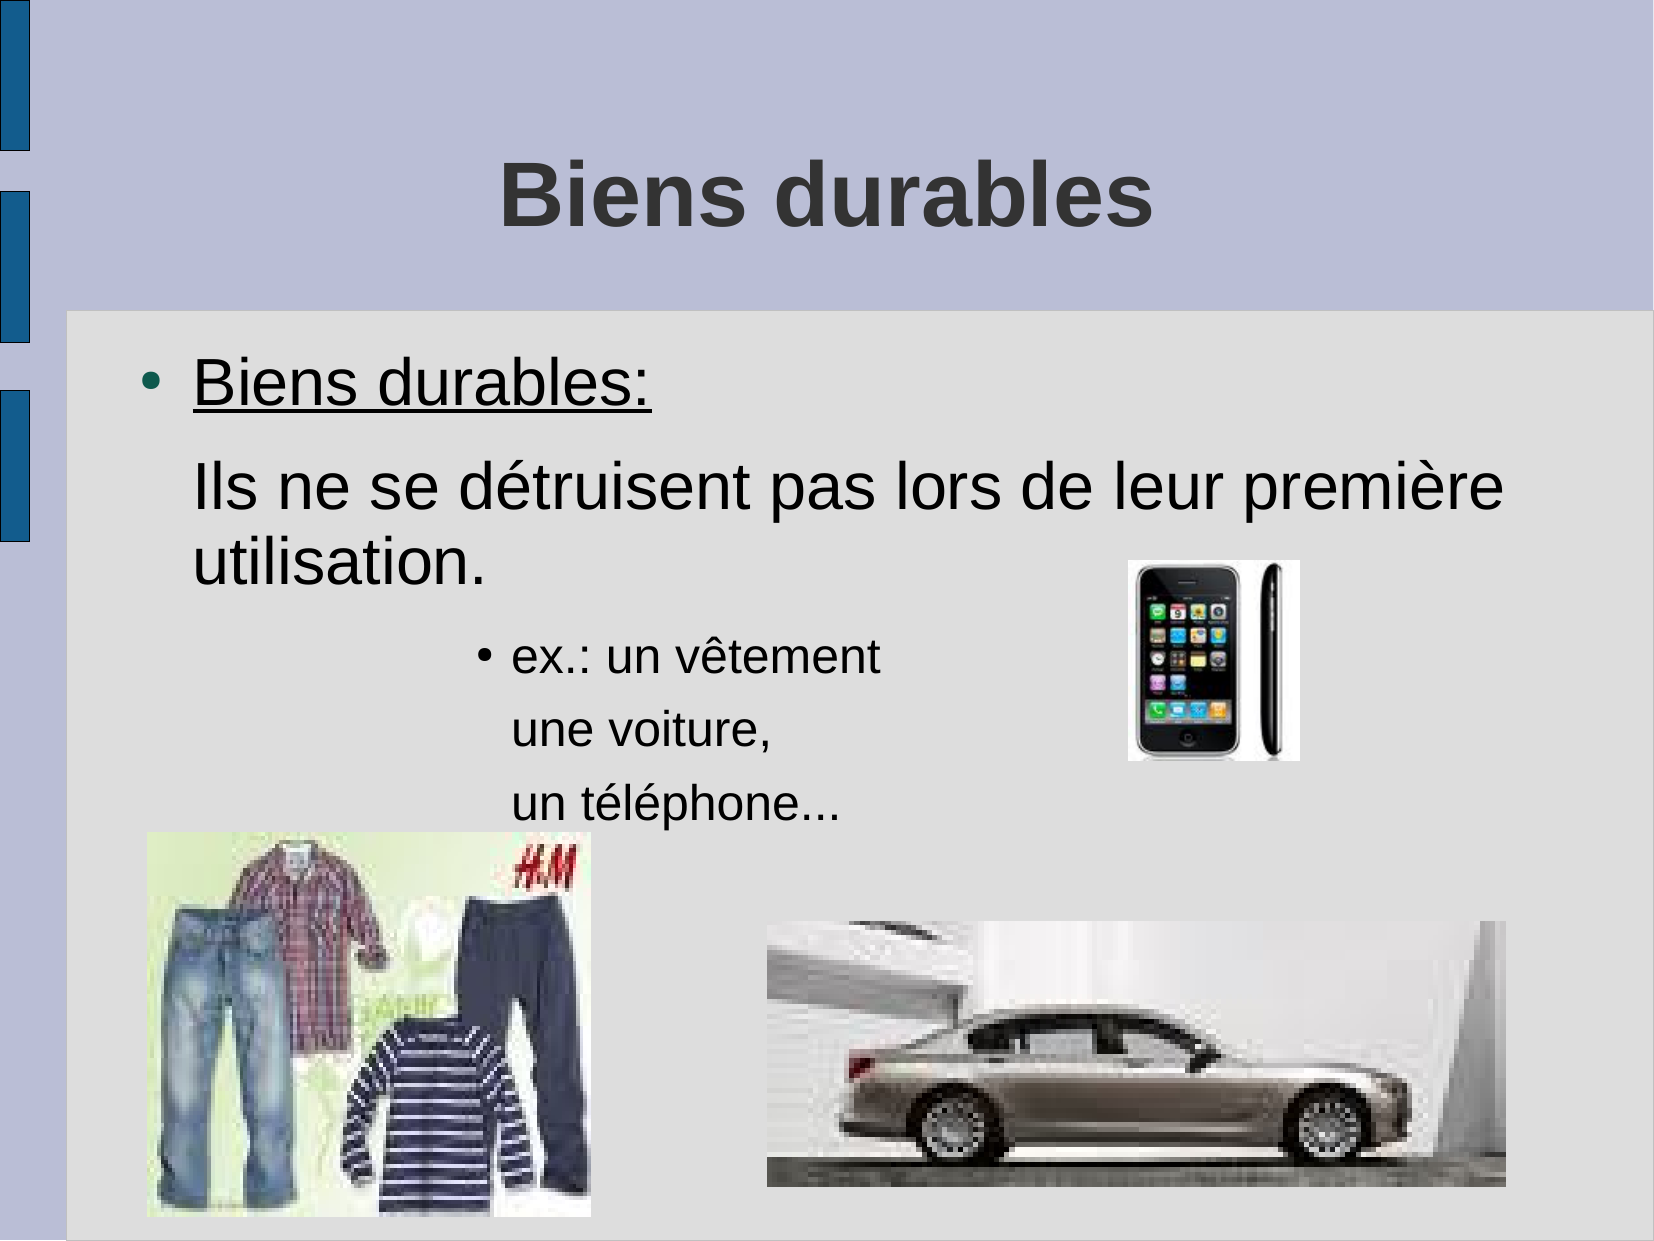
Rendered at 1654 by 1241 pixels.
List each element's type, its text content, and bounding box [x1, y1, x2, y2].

picture [767, 921, 1506, 1188]
list Biens durables: Ils ne se détruisent pas lors de leur première utilisation. ex.: un vêtement une voiture, un téléphone... [121, 344, 1534, 1127]
picture [1128, 560, 1300, 761]
title Biens durables [121, 91, 1534, 299]
picture [147, 832, 591, 1217]
